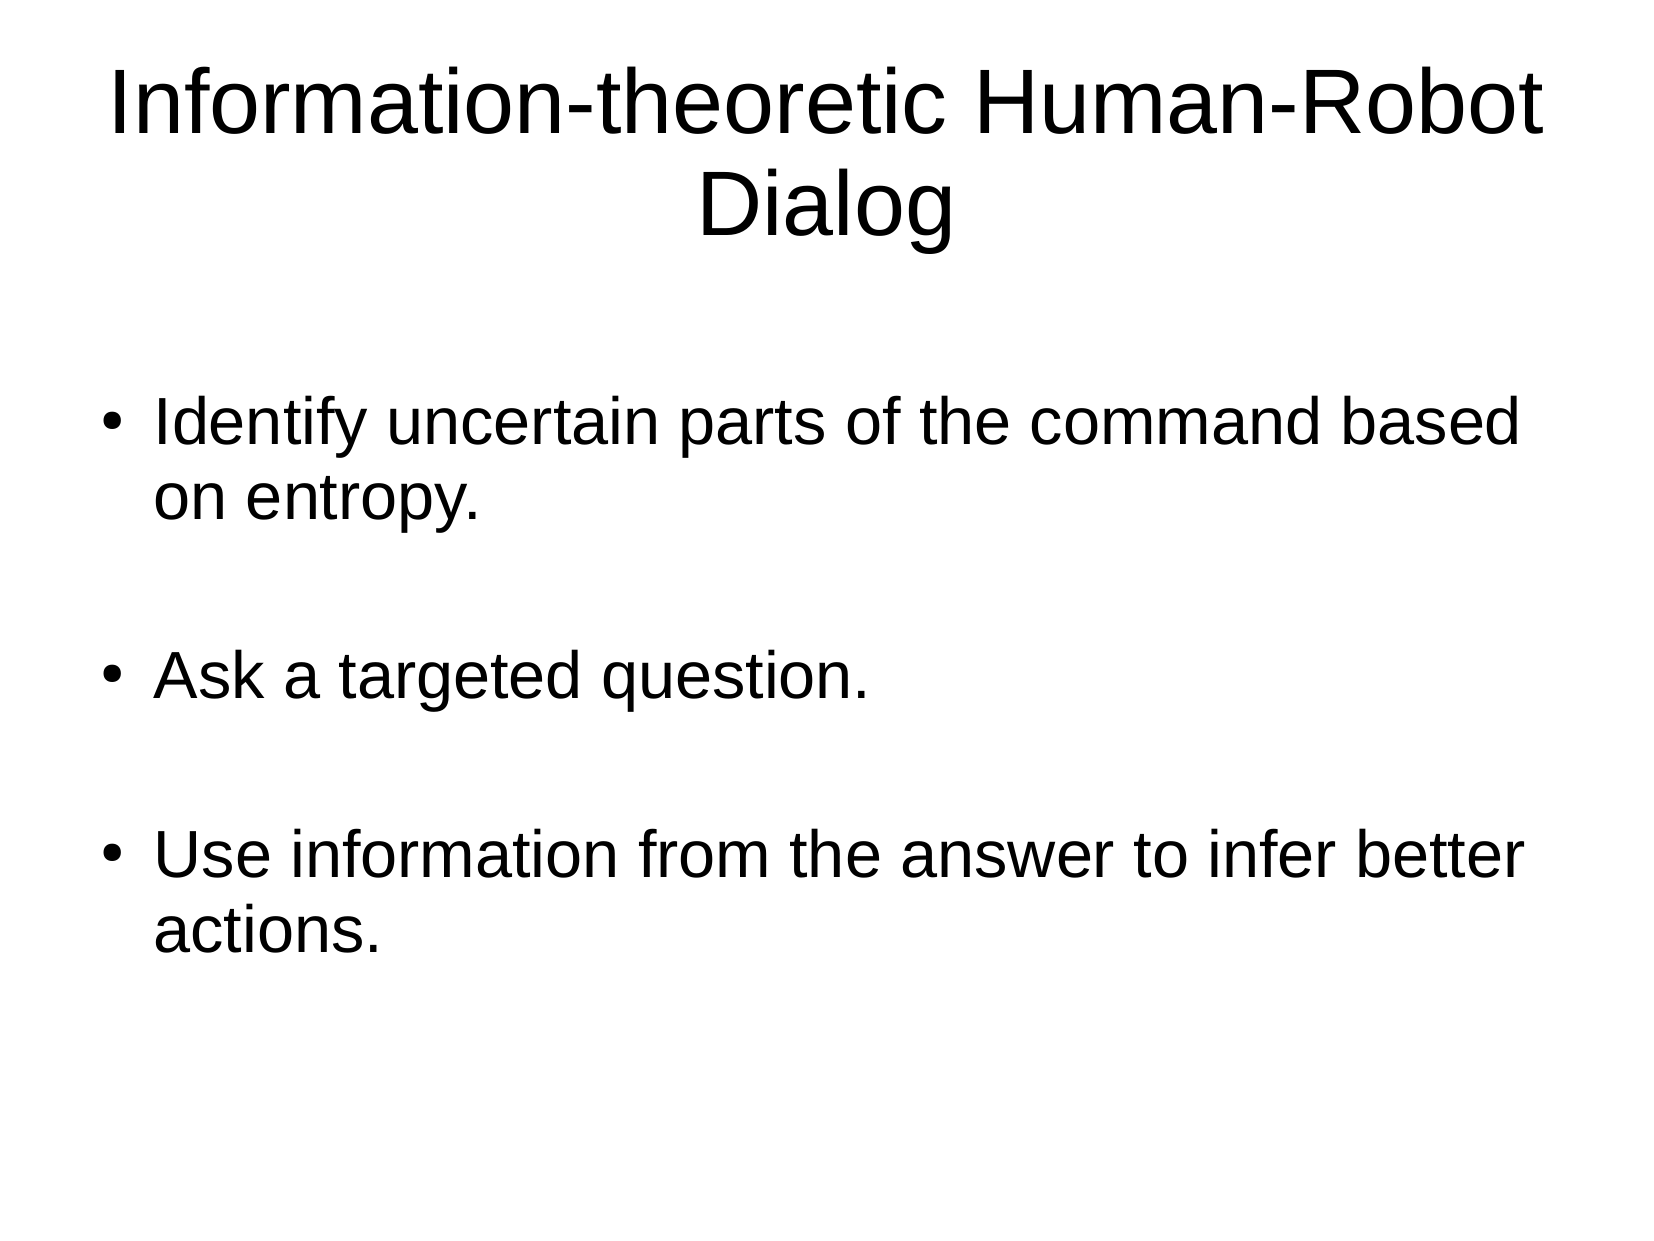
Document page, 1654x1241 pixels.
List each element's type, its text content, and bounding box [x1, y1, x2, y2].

list Identify uncertain parts of the command based on entropy. Ask a targeted question. Use information from the answer to infer better actions. [82, 384, 1571, 1204]
title Information-theoretic Human-Robot Dialog [82, 49, 1571, 257]
